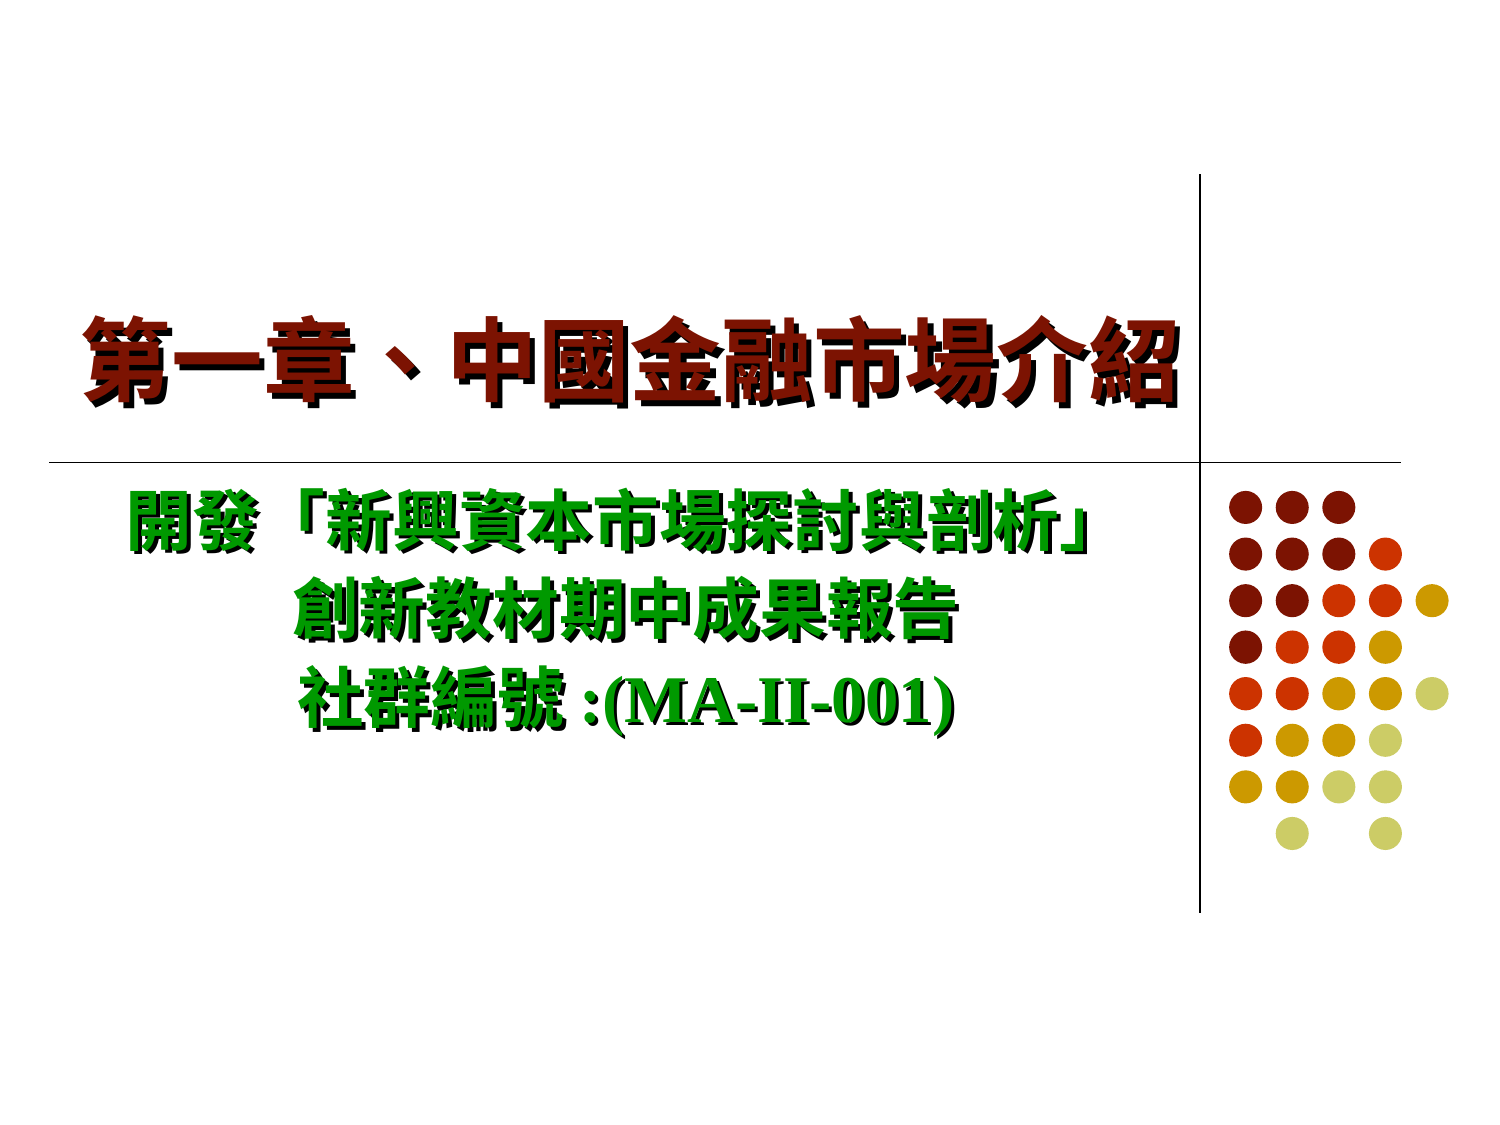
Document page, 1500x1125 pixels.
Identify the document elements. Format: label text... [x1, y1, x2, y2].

subtitle 開發「新興資本市場探討與剖析」 創新教材期中成果報告 社群編號:(MA-II-001) [41, 479, 1211, 858]
title 第一章、中國金融市場介紹 [64, 267, 1306, 421]
